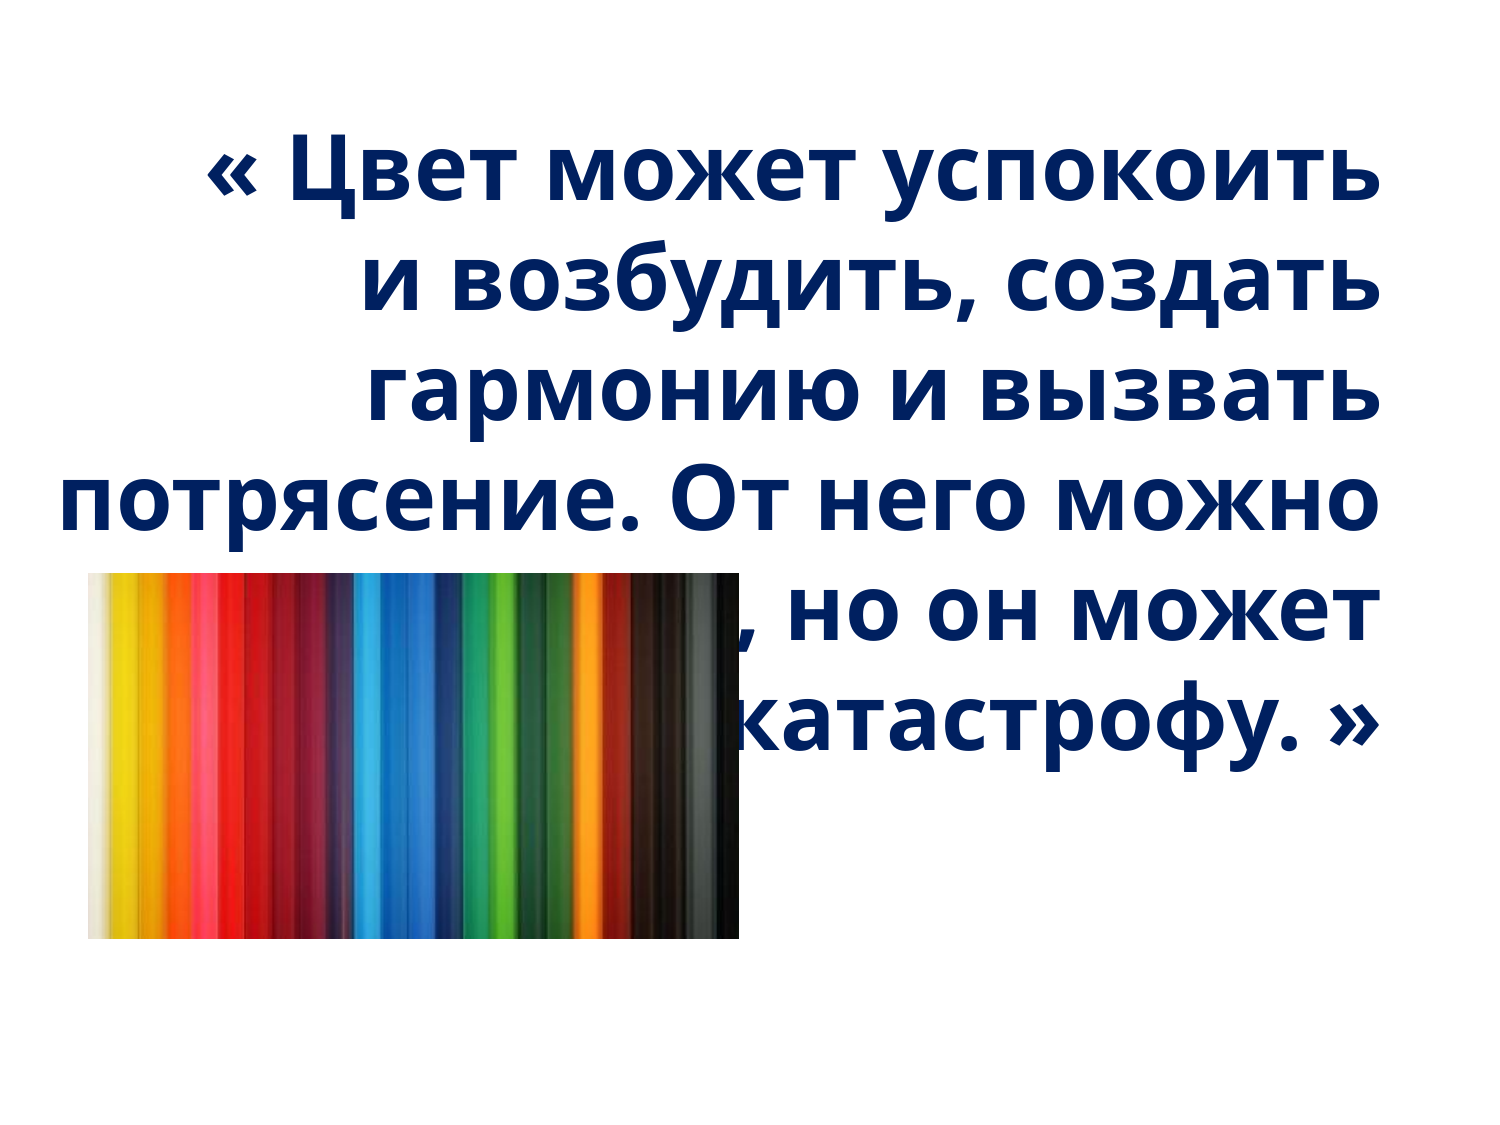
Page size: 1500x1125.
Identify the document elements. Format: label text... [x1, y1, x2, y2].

picture [88, 573, 739, 939]
text_box « Цвет может успокоить и возбудить, создать гармонию и вызвать потрясение. От него можно ждать чудес, но он может вызвать и катастрофу. » [41, 102, 1459, 777]
